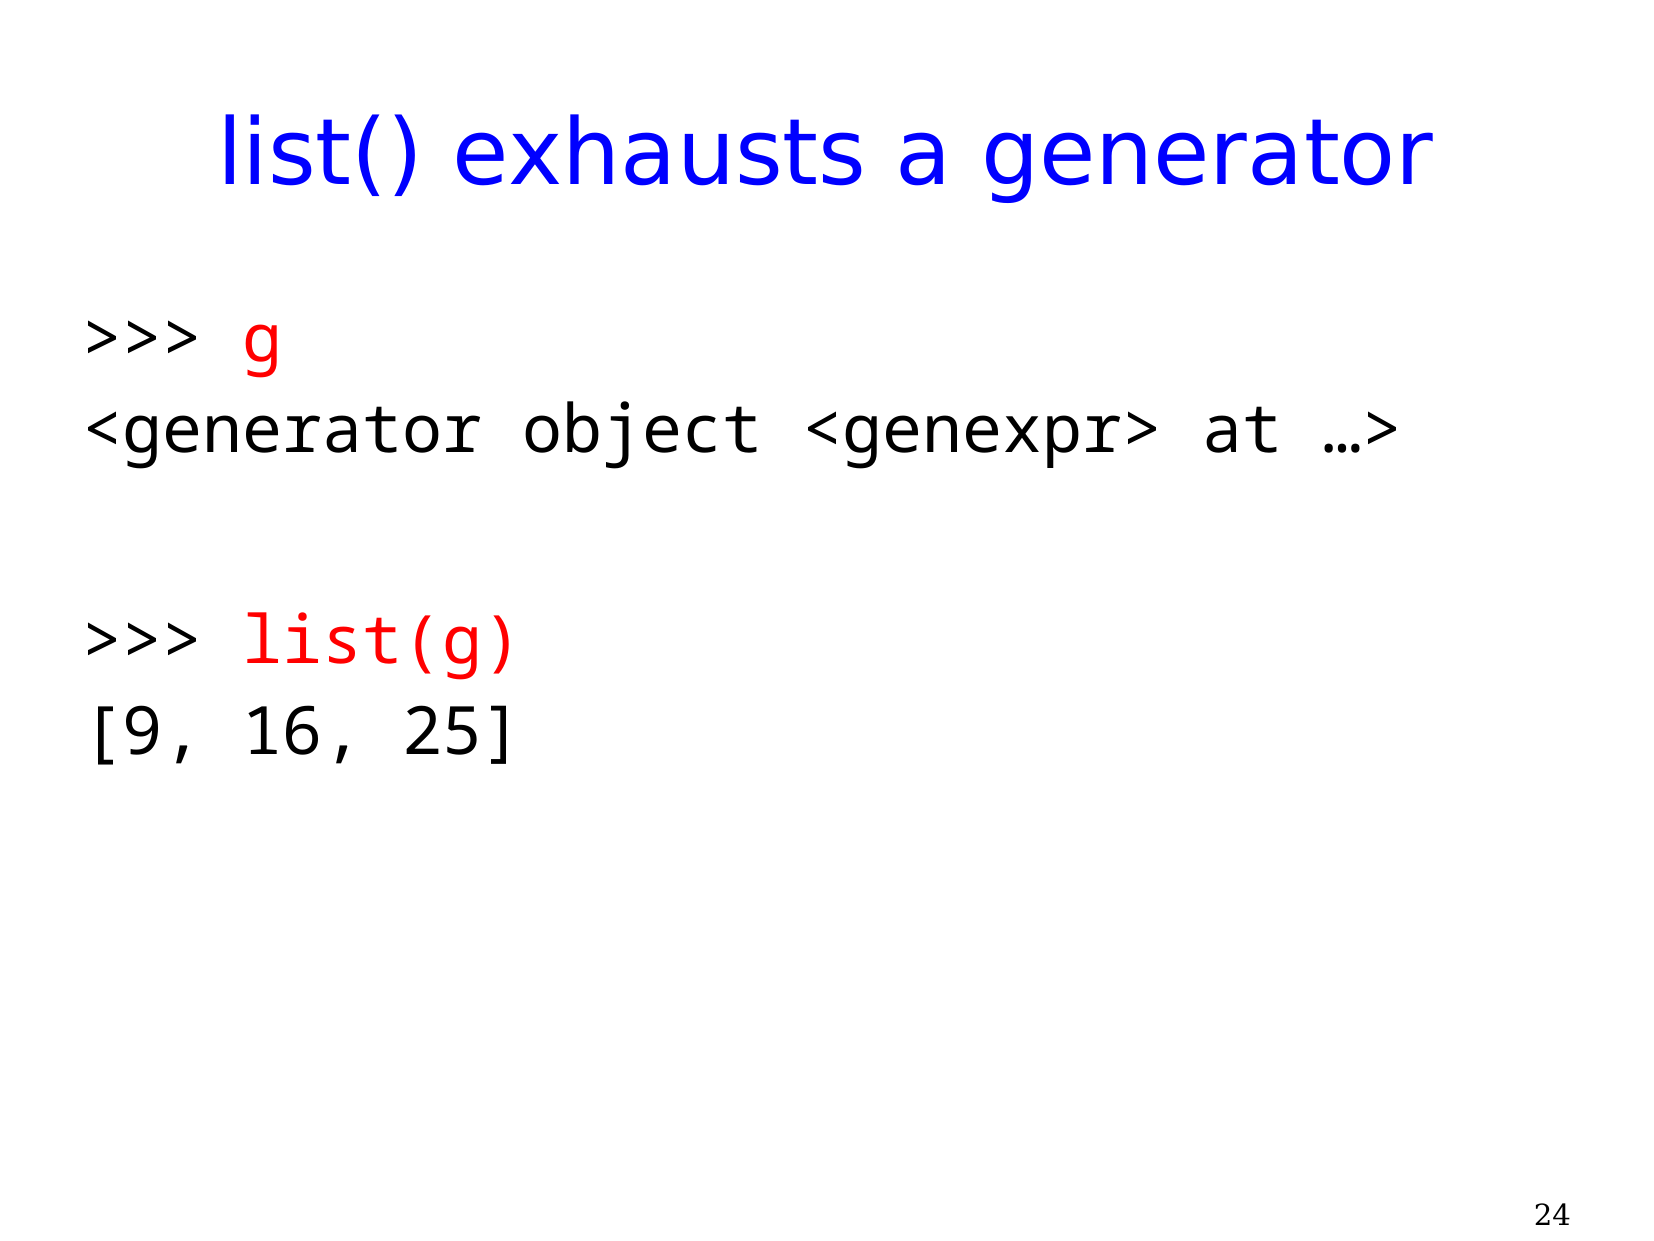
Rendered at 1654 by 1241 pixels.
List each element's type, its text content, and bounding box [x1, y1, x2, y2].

title list() exhausts a generator [82, 49, 1571, 257]
list >>> g <generator object <genexpr> at …> >>> list(g) [9, 16, 25] [82, 290, 1571, 1109]
